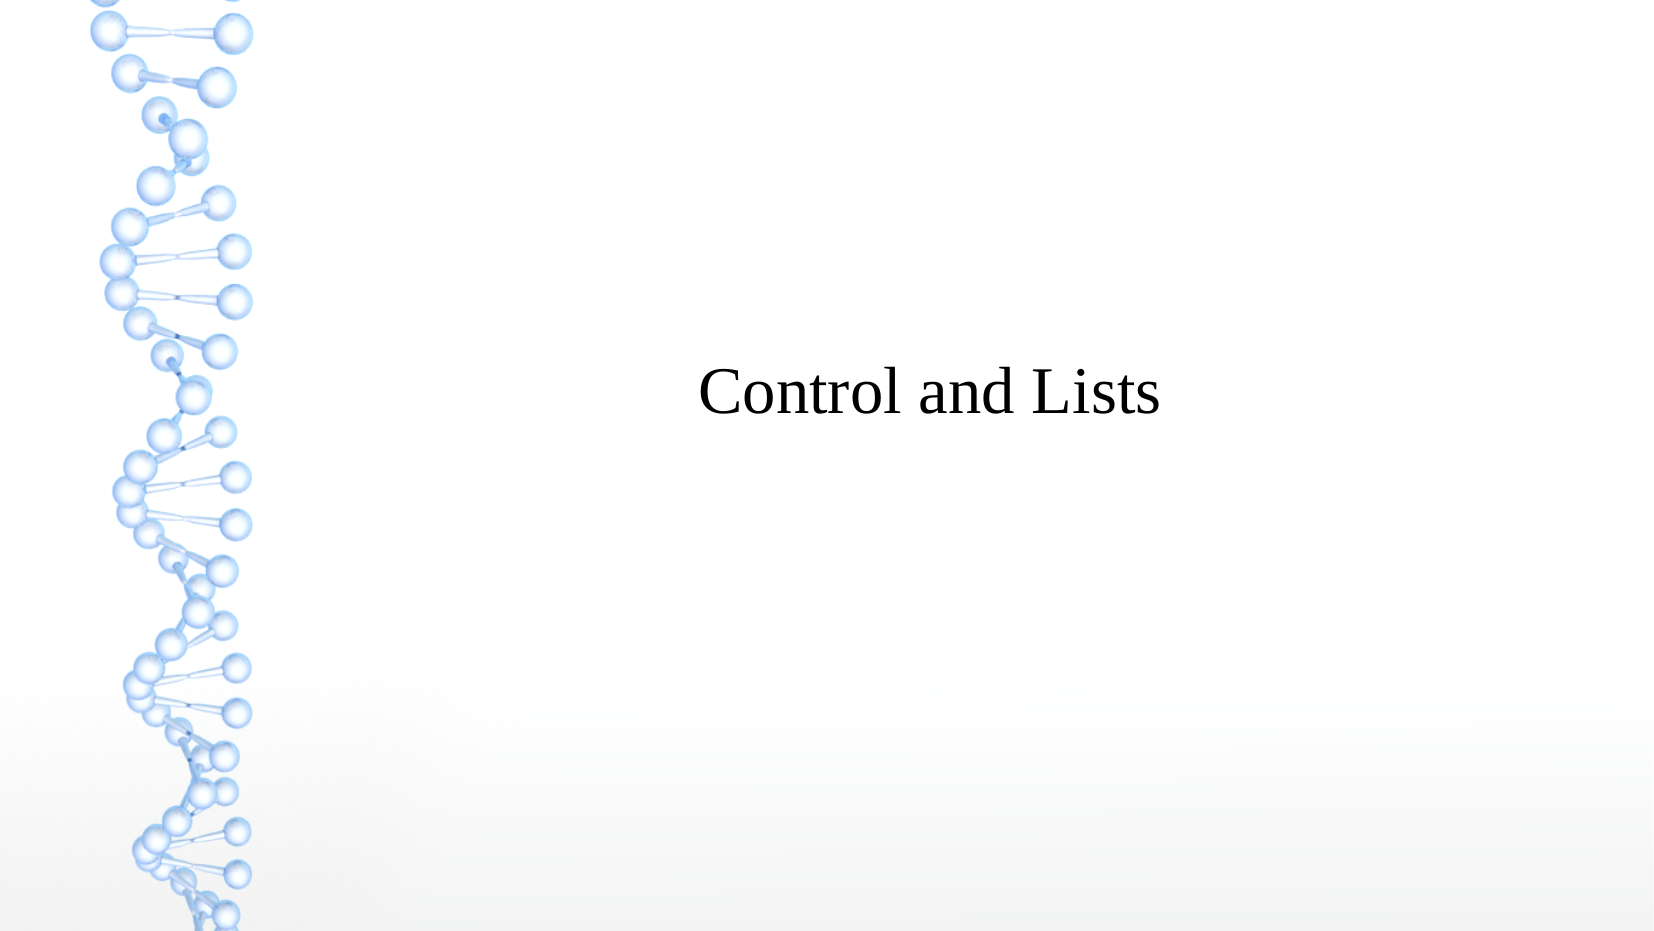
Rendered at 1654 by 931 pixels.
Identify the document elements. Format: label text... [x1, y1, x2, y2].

picture [0, 0, 1654, 931]
subtitle Control and Lists [265, 35, 1595, 748]
